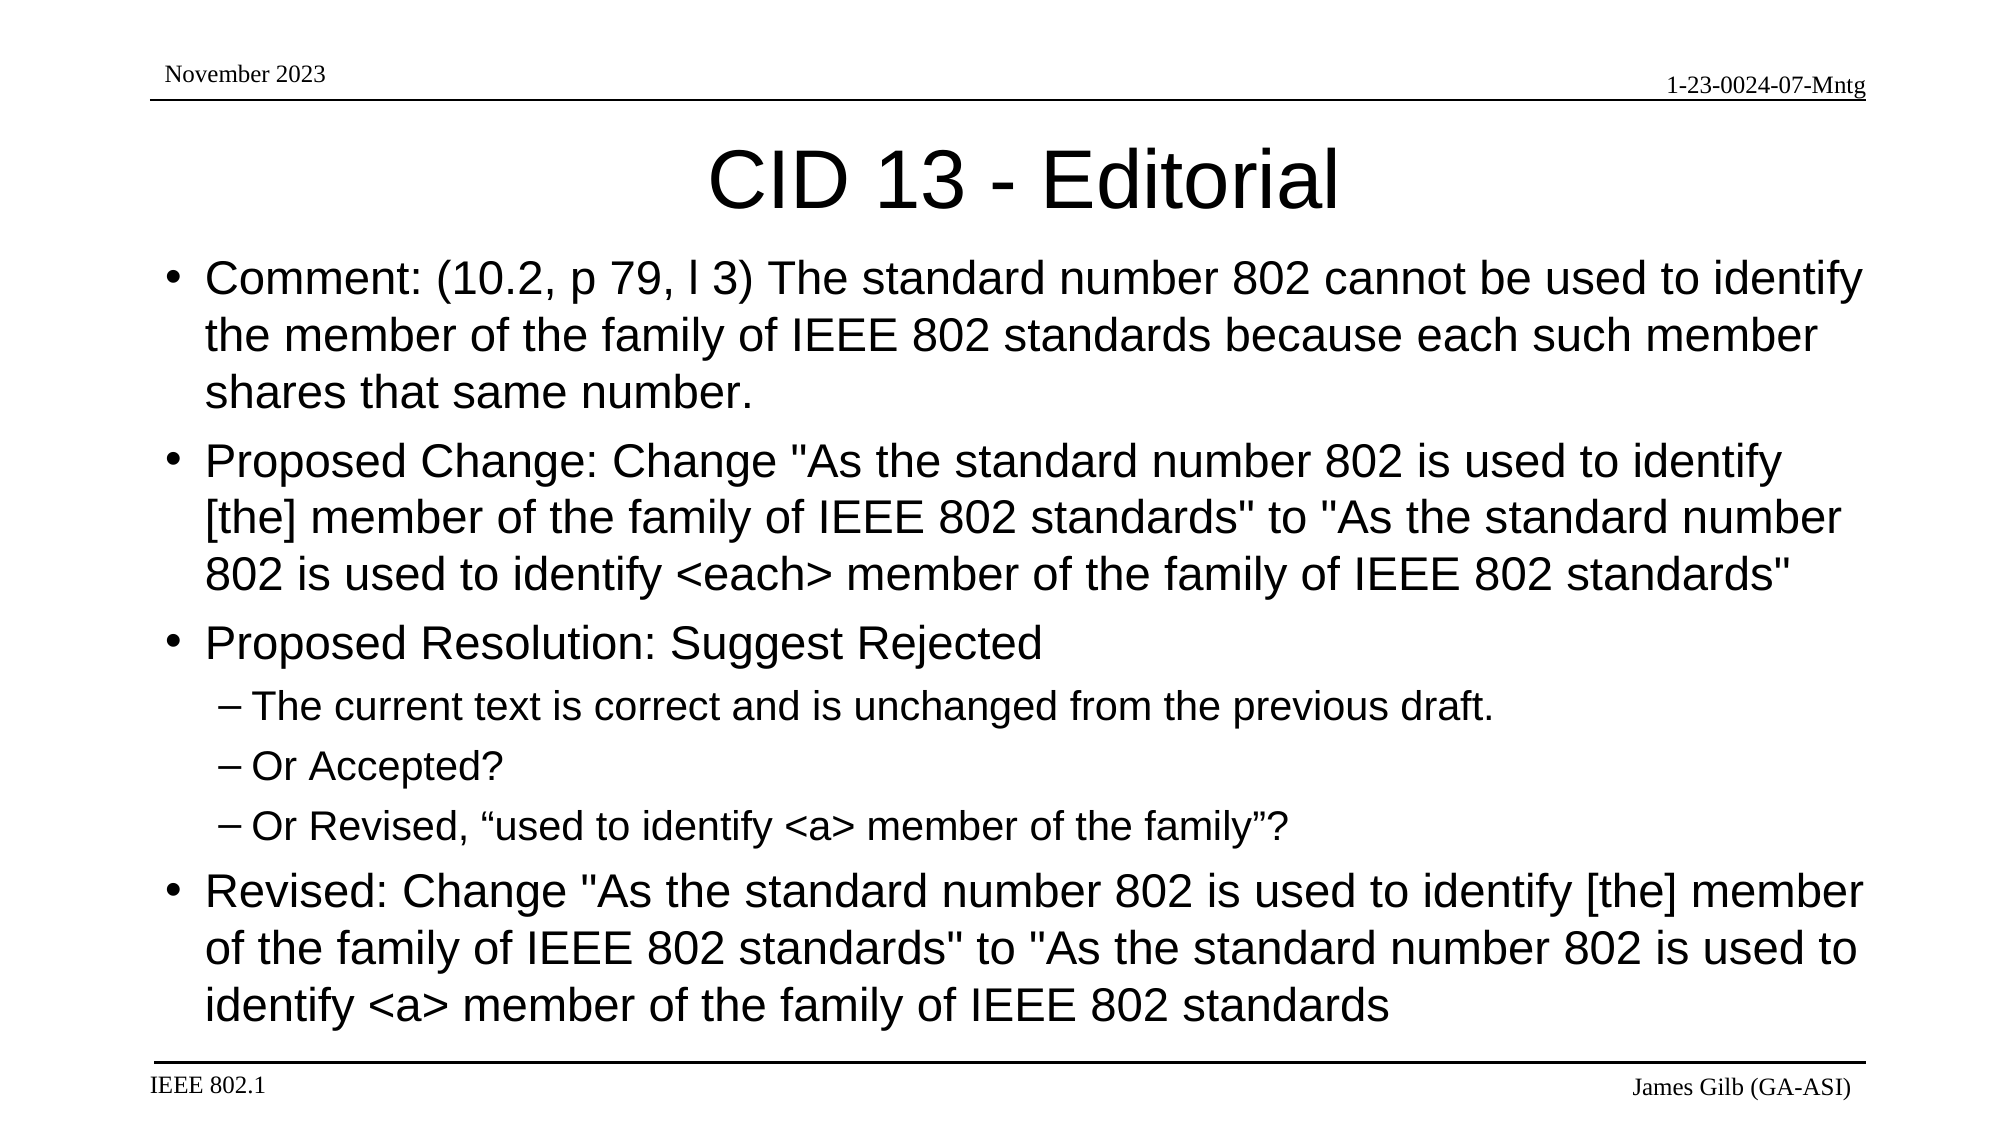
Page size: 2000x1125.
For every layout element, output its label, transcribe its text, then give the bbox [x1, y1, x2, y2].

title CID 13 - Editorial [149, 112, 1900, 238]
list Comment: (10.2, p 79, l 3) The standard number 802 cannot be used to identify the member of the family of IEEE 802 standards because each such member shares that same number. Proposed Change: Change "As the standard number 802 is used to identify [the] member of the family of IEEE 802 standards" to "As the standard number 802 is used to identify <each> member of the family of IEEE 802 standards" Proposed Resolution: Suggest Rejected The current text is correct and is unchanged from the previous draft. Or Accepted? Or Revised, “used to identify <a> member of the family”? Revised: Change "As the standard number 802 is used to identify [the] member of the family of IEEE 802 standards" to "As the standard number 802 is used to identify <a> member of the family of IEEE 802 standards [149, 239, 1900, 1051]
